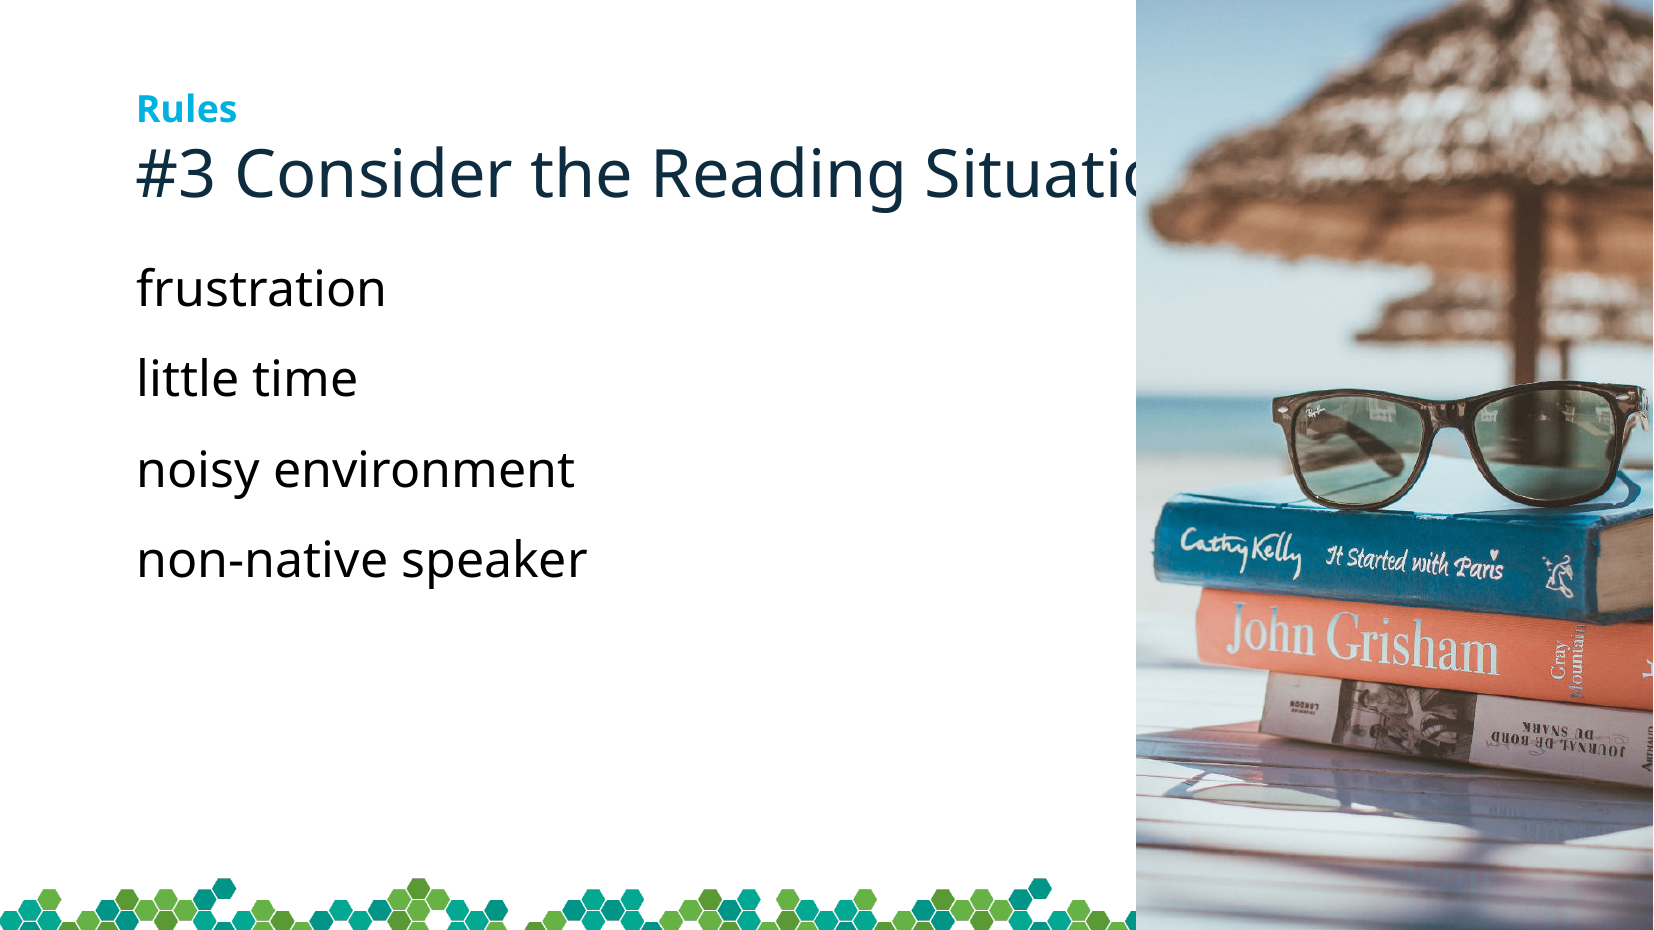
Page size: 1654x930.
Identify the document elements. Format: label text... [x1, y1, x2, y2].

picture [0, 0, 1654, 930]
title Rules #3 Consider the Reading Situation [135, 72, 1136, 228]
list frustration little time noisy environment non-native speaker [136, 252, 1136, 793]
